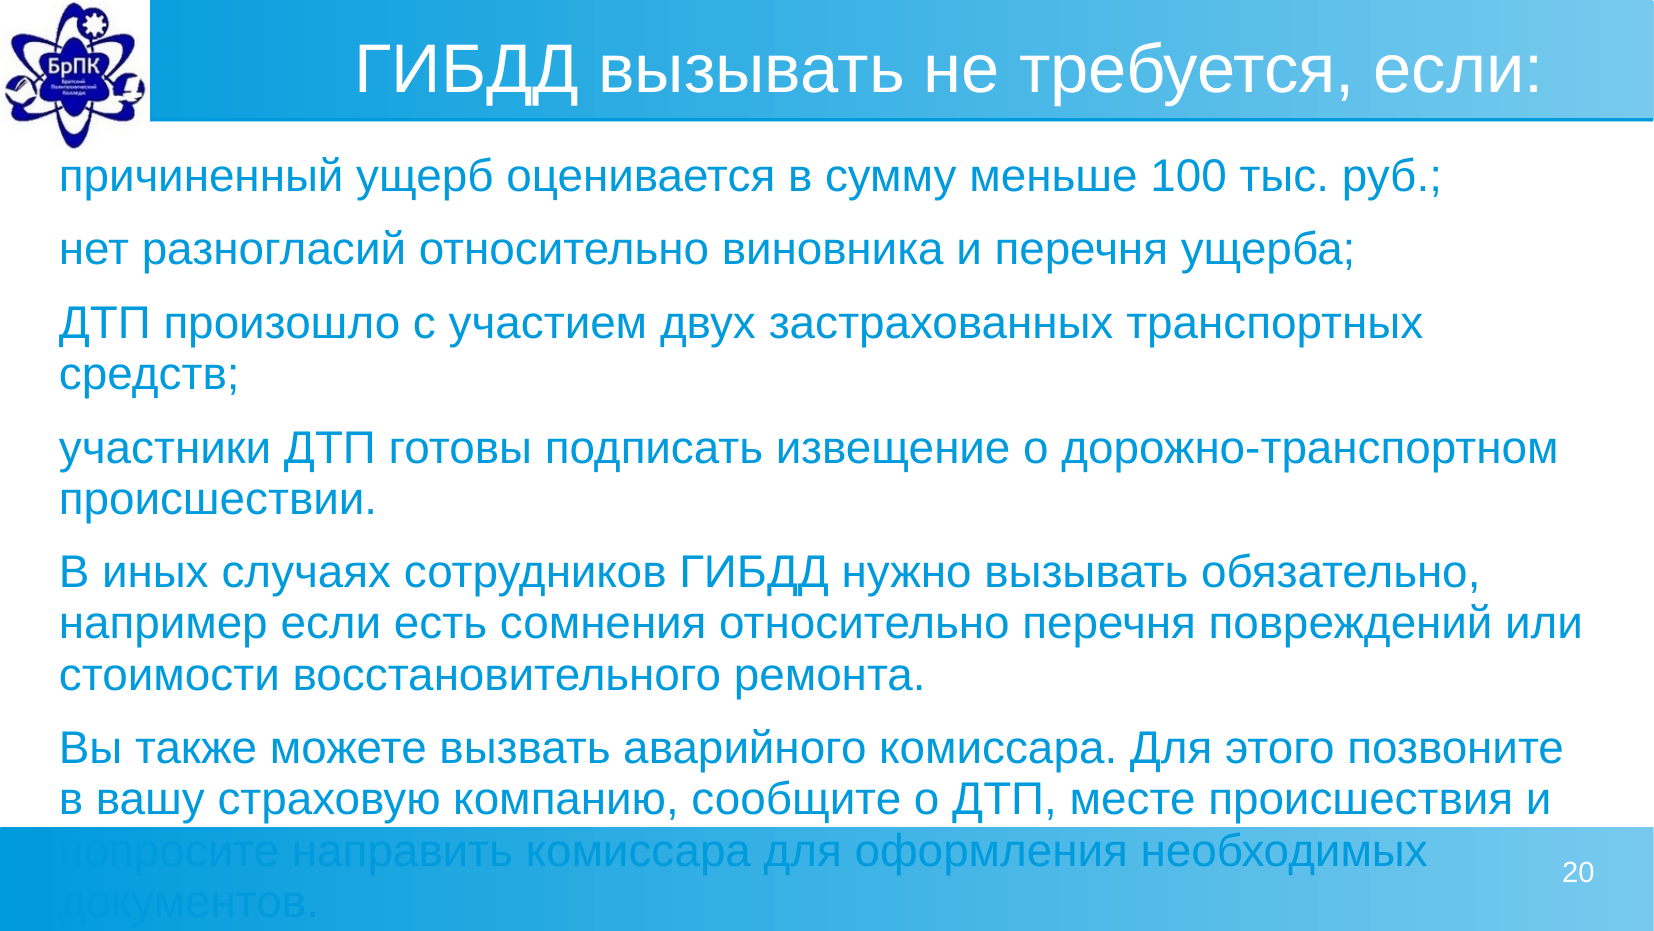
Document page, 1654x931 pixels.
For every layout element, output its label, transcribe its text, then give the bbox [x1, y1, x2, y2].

list причиненный ущерб оценивается в сумму меньше 100 тыс. руб.; нет разногласий относительно виновника и перечня ущерба; ДТП произошло с участием двух застрахованных транспортных средств; участники ДТП готовы подписать извещение о дорожно-транспортном происшествии. В иных случаях сотрудников ГИБДД нужно вызывать обязательно, например если есть сомнения относительно перечня повреждений или стоимости восстановительного ремонта. Вы также можете вызвать аварийного комиссара. Для этого позвоните в вашу страховую компанию, сообщите о ДТП, месте происшествия и попросите направить комиссара для оформления необходимых документов. [59, 150, 1595, 741]
title ГИБДД вызывать не требуется, если: [274, 30, 1625, 108]
picture [0, 0, 150, 151]
